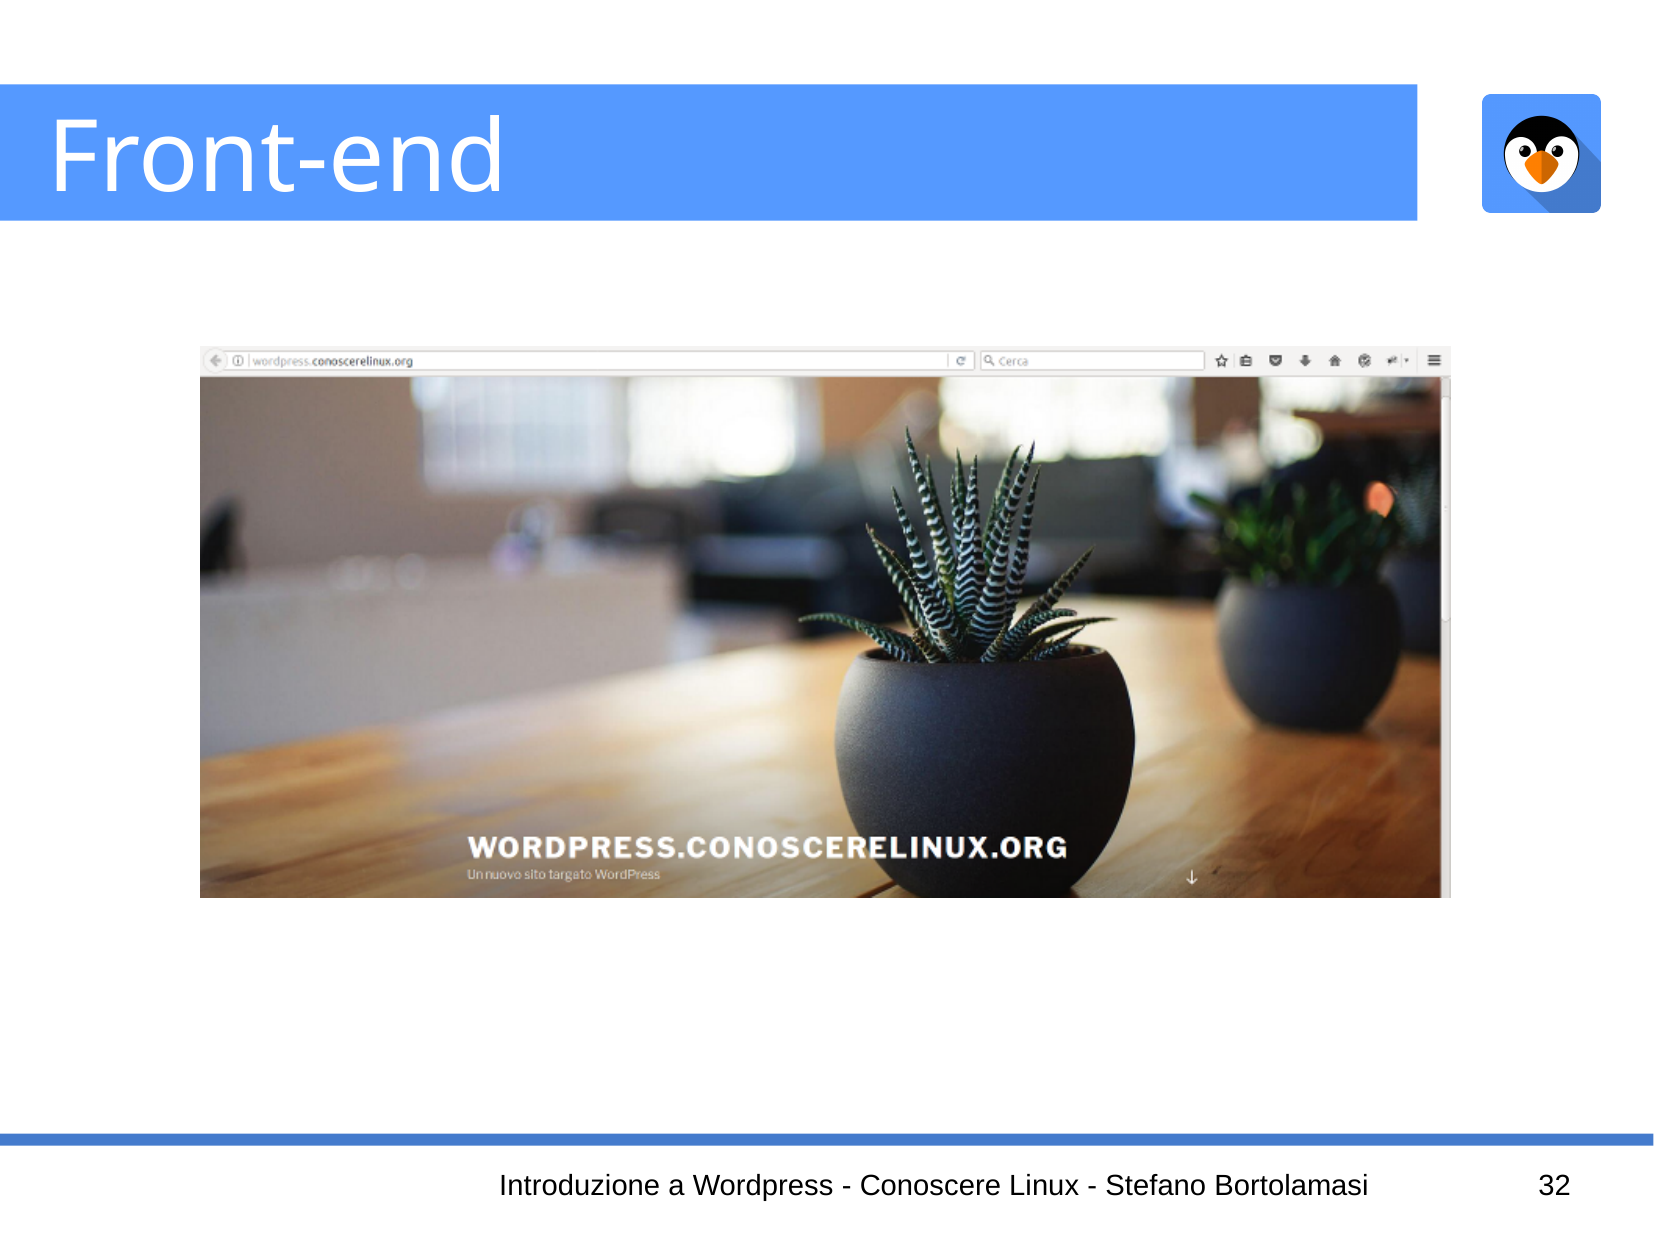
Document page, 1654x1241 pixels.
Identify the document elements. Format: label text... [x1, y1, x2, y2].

picture [1482, 94, 1601, 213]
picture [200, 346, 1451, 898]
title Front-end [0, 91, 1418, 214]
